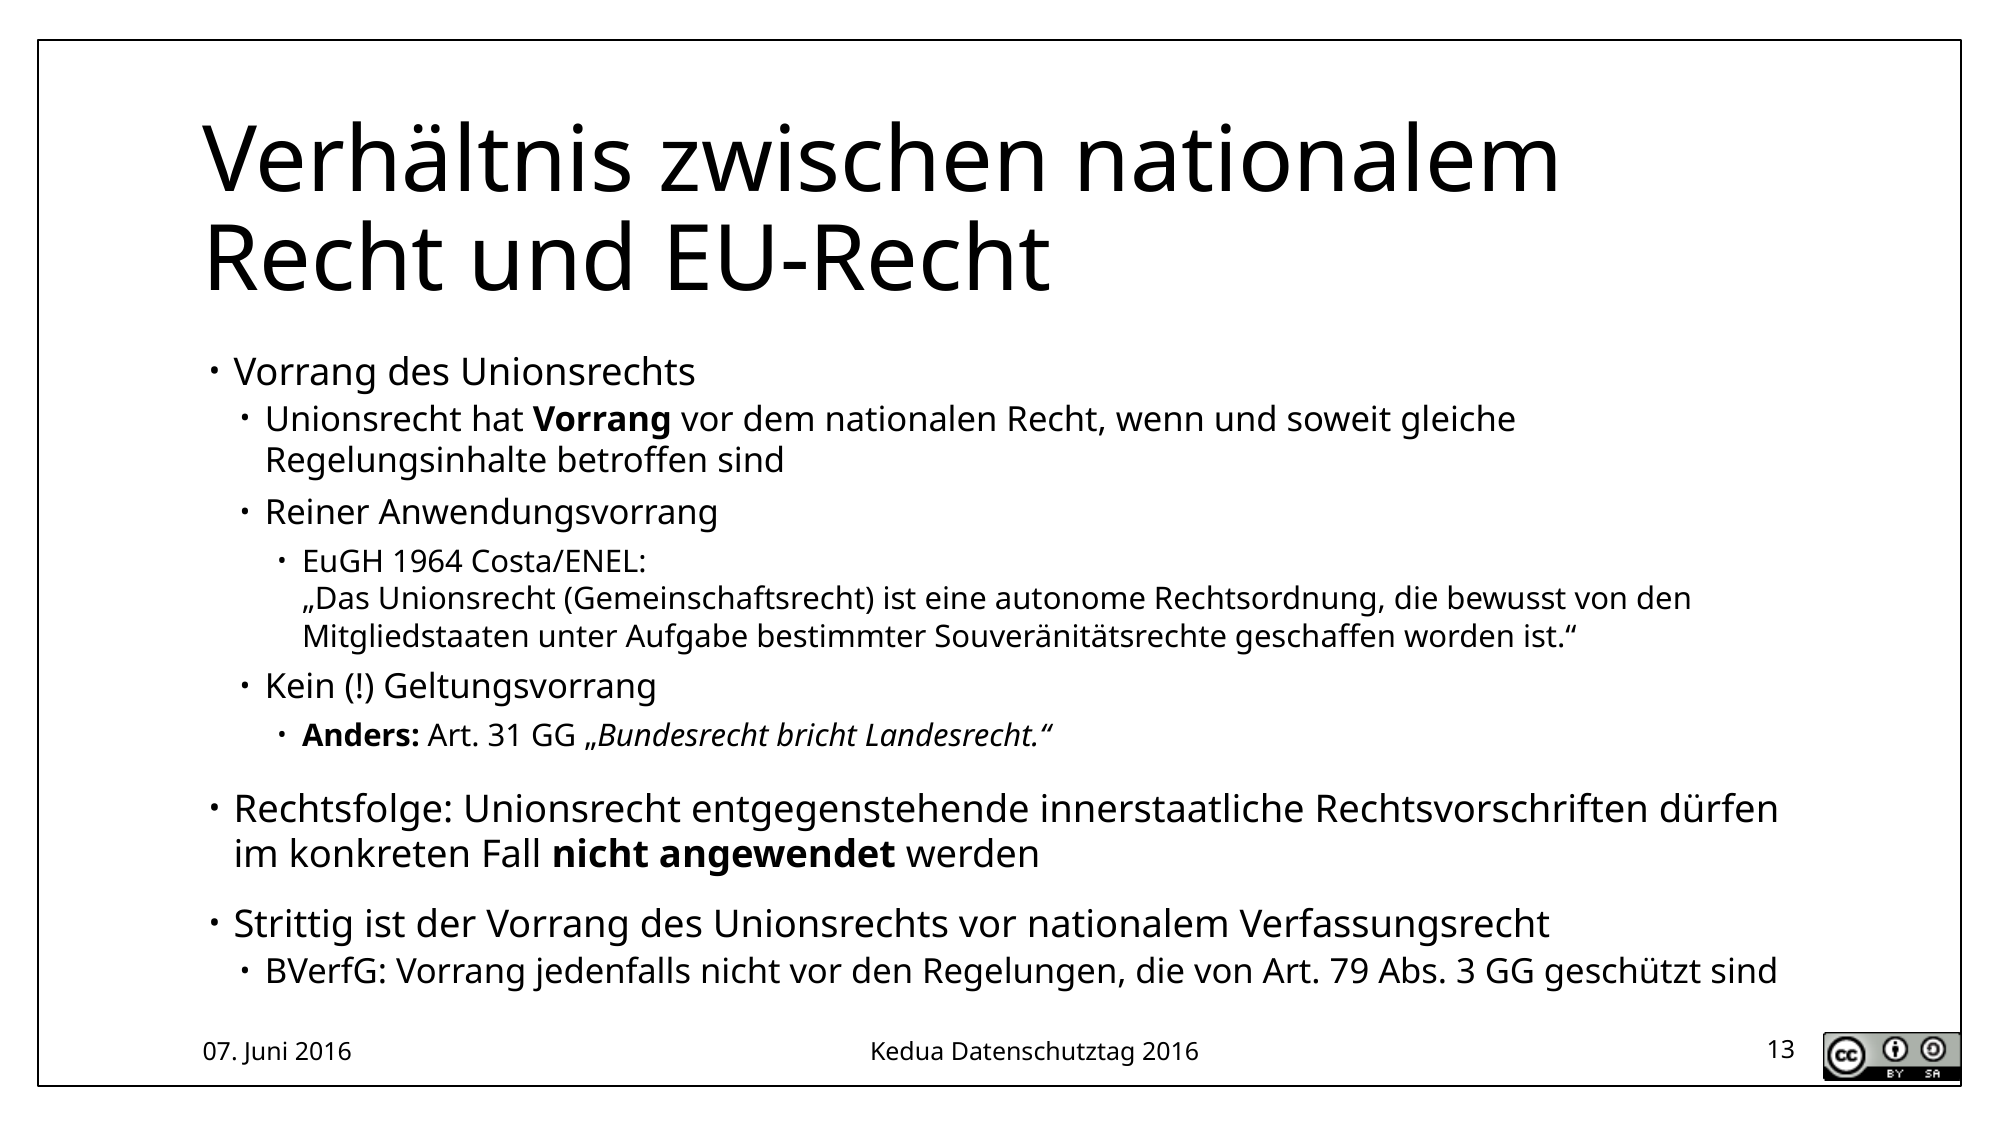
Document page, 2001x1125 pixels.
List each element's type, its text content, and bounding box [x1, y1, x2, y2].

picture [1823, 1032, 1962, 1081]
footer Kedua Datenschutztag 2016 [647, 1020, 1422, 1081]
title Verhältnis zwischen nationalem Recht und EU-Recht [187, 99, 1808, 323]
slide_number <Foliennummer> [1530, 1020, 1811, 1081]
slide_number 07. Juni 2016 [187, 1020, 570, 1081]
list Vorrang des Unionsrechts Unionsrecht hat Vorrang vor dem nationalen Recht, wenn und soweit gleiche Regelungsinhalte betroffen sind Reiner Anwendungsvorrang EuGH 1964 Costa/ENEL: „Das Unionsrecht (Gemeinschaftsrecht) ist eine autonome Rechtsordnung, die bewusst von den Mitgliedstaaten unter Aufgabe bestimmter Souveränitätsrechte geschaffen worden ist.“ Kein (!) Geltungsvorrang Anders: Art. 31 GG „Bundesrecht bricht Landesrecht.“ Rechtsfolge: Unionsrecht entgegenstehende innerstaatliche Rechtsvorschriften dürfen im konkreten Fall nicht angewendet werden Strittig ist der Vorrang des Unionsrechts vor nationalem Verfassungsrecht BVerfG: Vorrang jedenfalls nicht vor den Regelungen, die von Art. 79 Abs. 3 GG geschützt sind [187, 337, 1808, 1000]
